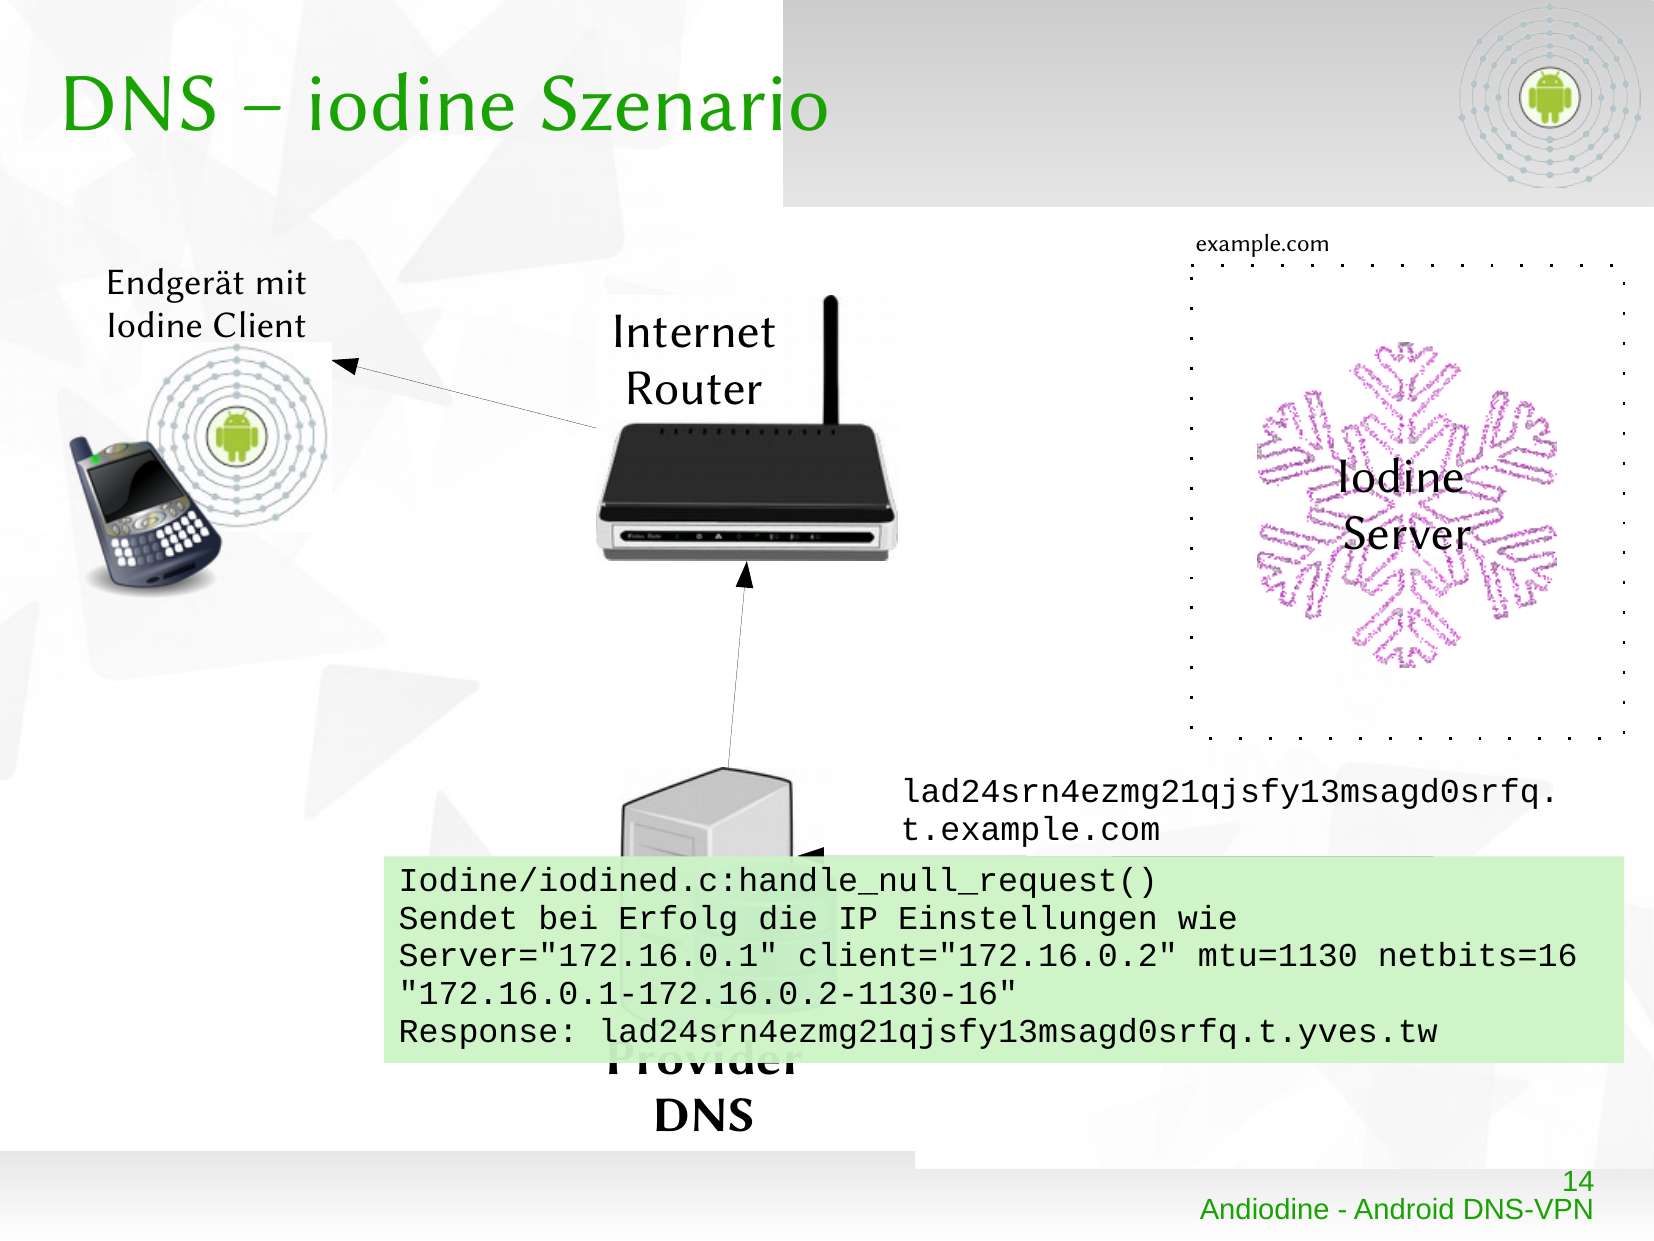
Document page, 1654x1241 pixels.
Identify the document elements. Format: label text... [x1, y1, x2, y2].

text_box Provider DNS [590, 1063, 818, 1152]
text_box Endgerät mit Iodine Client [0, 253, 414, 355]
text_box example.com [1181, 222, 1565, 266]
picture [1458, 3, 1641, 188]
picture [915, 342, 1654, 1169]
text_box lad24srn4ezmg21qjsfy13msagd0srfq. t.example.com [885, 767, 1595, 896]
title DNS – iodine Szenario [59, 29, 1595, 178]
text_box Iodine/iodined.c:handle_null_request() Sendet bei Erfolg die IP Einstellungen wie Server="172.16.0.1" client="172.16.0.2" mtu=1130 netbits=16 "172.16.0.1-172.16.0.2-1130-16" Response: lad24srn4ezmg21qjsfy13msagd0srfq.t.yves.tw [383, 856, 1625, 1063]
picture [0, 0, 898, 931]
